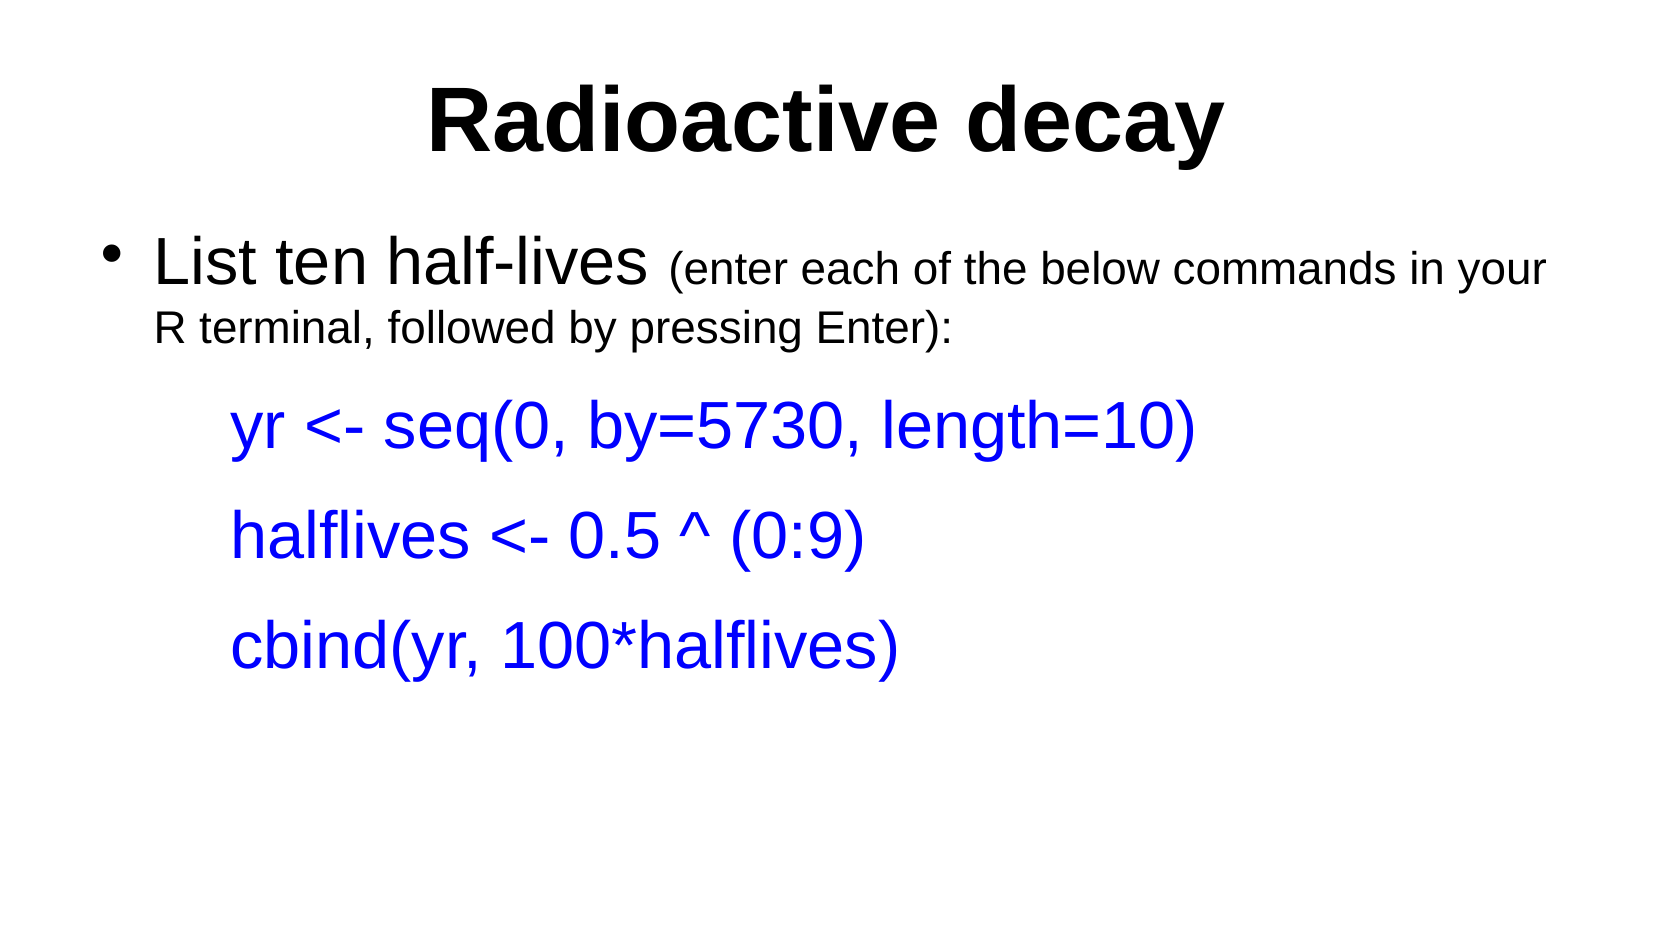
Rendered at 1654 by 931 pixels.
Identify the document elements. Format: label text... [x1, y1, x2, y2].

text_box Radioactive decay [82, 37, 1571, 192]
text_box List ten half-lives (enter each of the below commands in your R terminal, followed by pressing Enter): yr <- seq(0, by=5730, length=10) halflives <- 0.5 ^ (0:9) cbind(yr, 100*halflives) [82, 217, 1571, 757]
